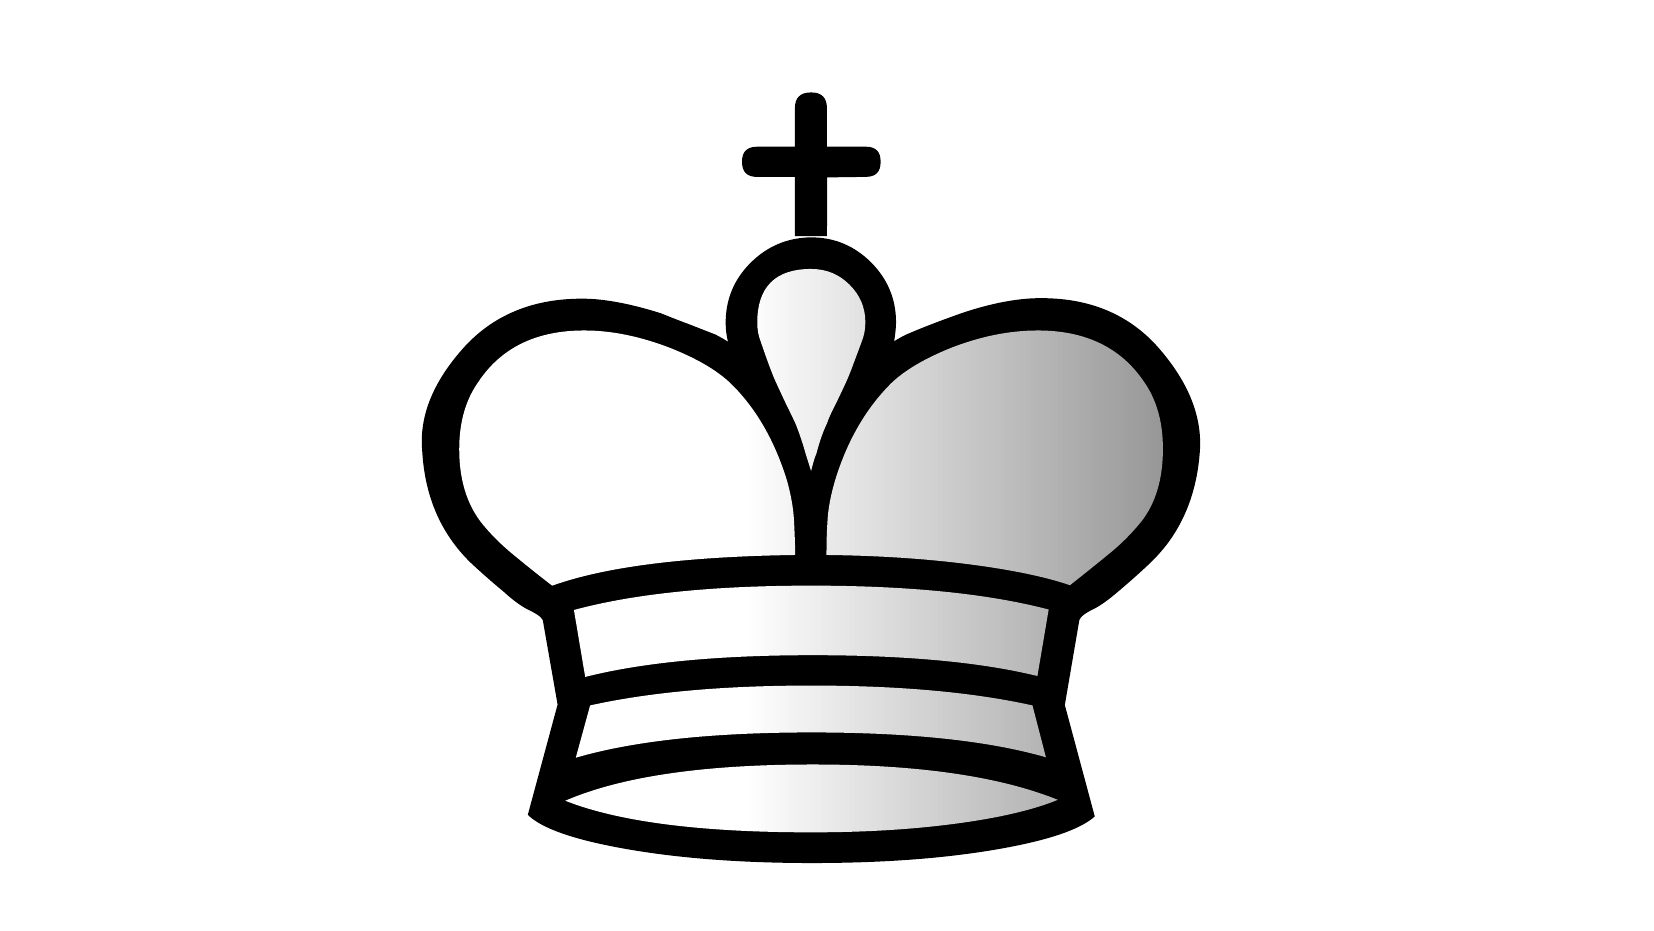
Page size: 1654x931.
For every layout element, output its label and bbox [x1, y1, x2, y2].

picture [354, 14, 1270, 931]
